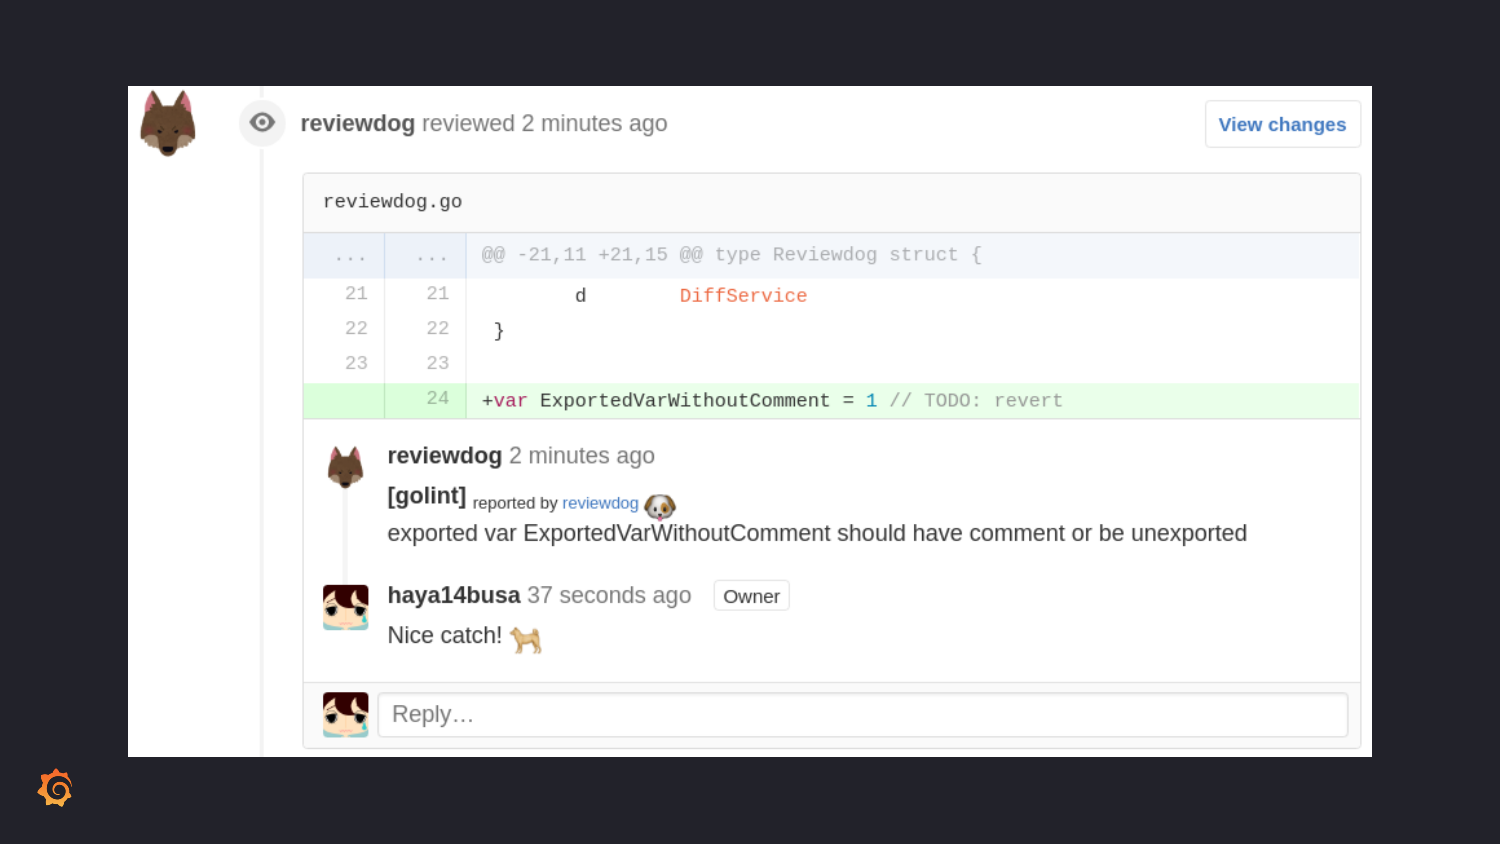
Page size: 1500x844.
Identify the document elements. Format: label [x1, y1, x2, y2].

picture [37, 768, 72, 807]
picture [128, 86, 1372, 757]
